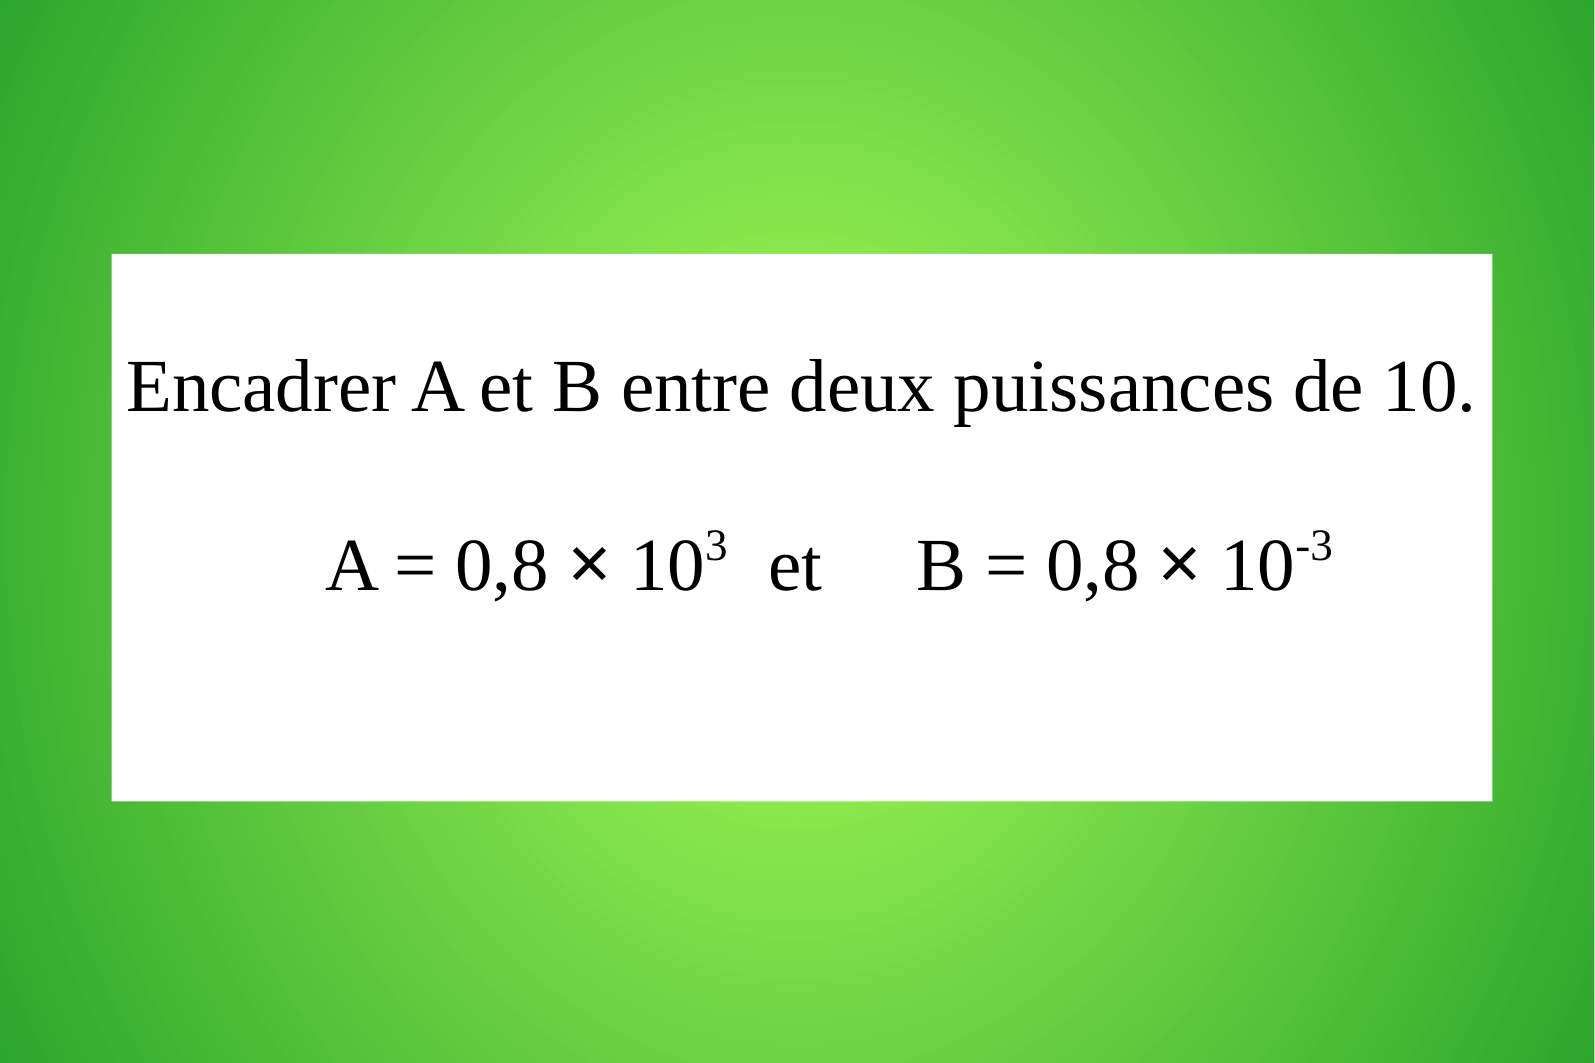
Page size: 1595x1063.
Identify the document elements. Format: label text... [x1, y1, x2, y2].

picture [0, 0, 1595, 1063]
text_box Encadrer A et B entre deux puissances de 10. A = 0,8 × 103 et B = 0,8 × 10-3 [111, 253, 1493, 802]
